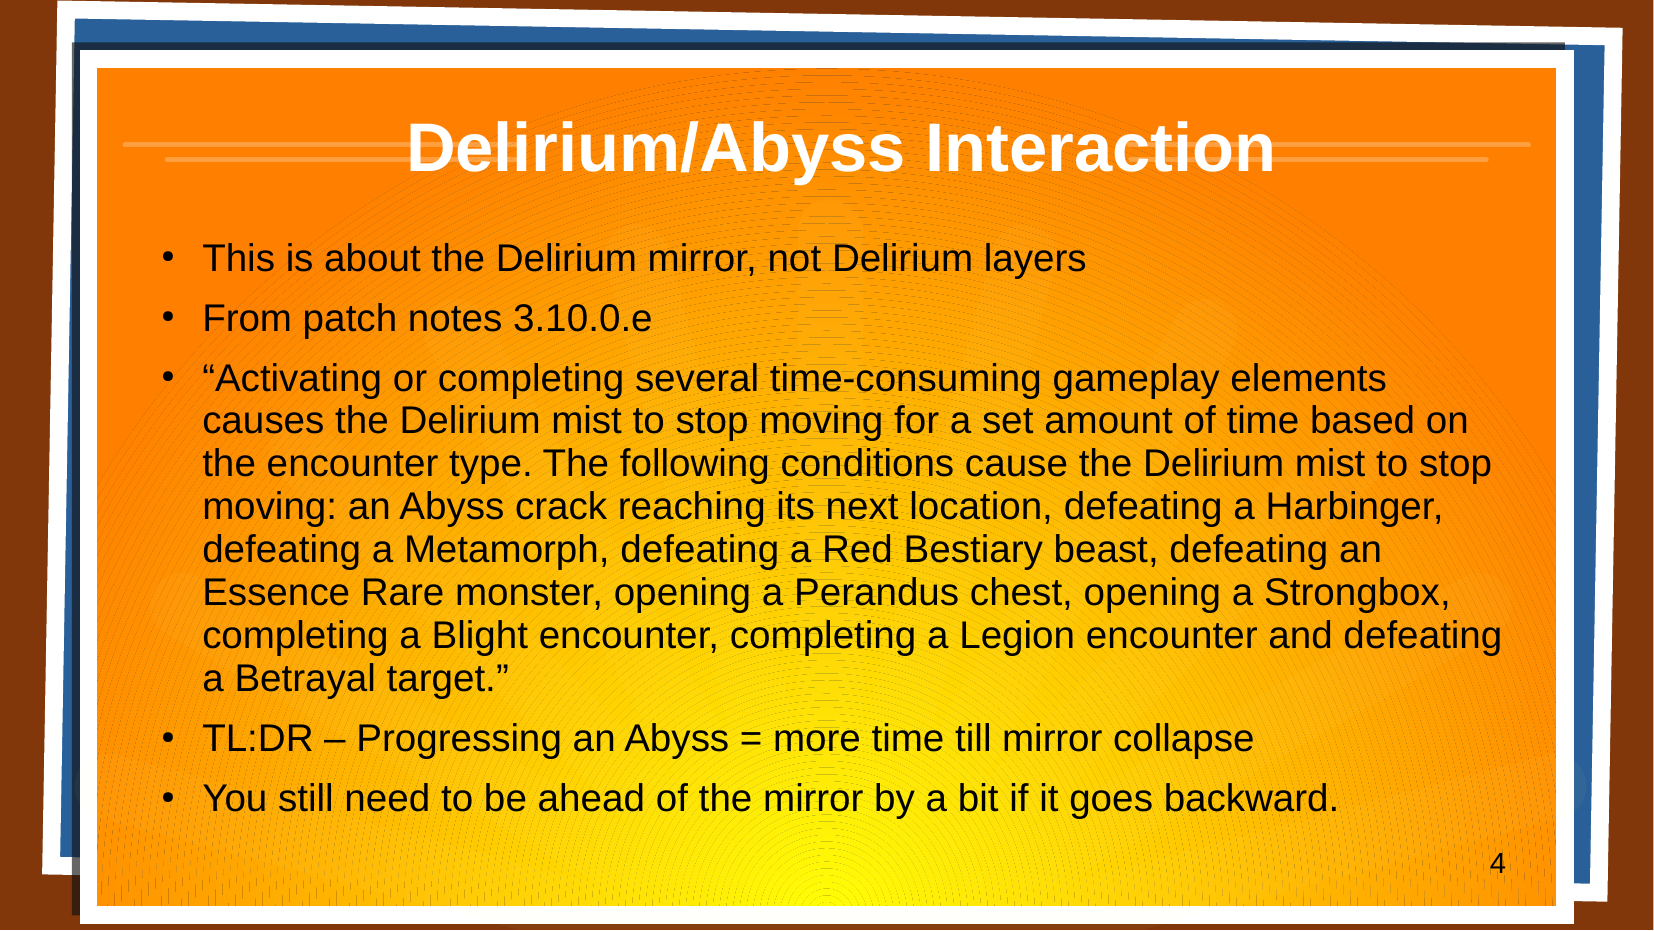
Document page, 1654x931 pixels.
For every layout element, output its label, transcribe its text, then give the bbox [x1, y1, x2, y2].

list This is about the Delirium mirror, not Delirium layers From patch notes 3.10.0.e “Activating or completing several time-consuming gameplay elements causes the Delirium mist to stop moving for a set amount of time based on the encounter type. The following conditions cause the Delirium mist to stop moving: an Abyss crack reaching its next location, defeating a Harbinger, defeating a Metamorph, defeating a Red Bestiary beast, defeating an Essence Rare monster, opening a Perandus chest, opening a Strongbox, completing a Blight encounter, completing a Legion encounter and defeating a Betrayal target.” TL:DR – Progressing an Abyss = more time till mirror collapse You still need to be ahead of the mirror by a bit if it goes backward. [147, 236, 1506, 827]
title Delirium/Abyss Interaction [354, 70, 1329, 225]
